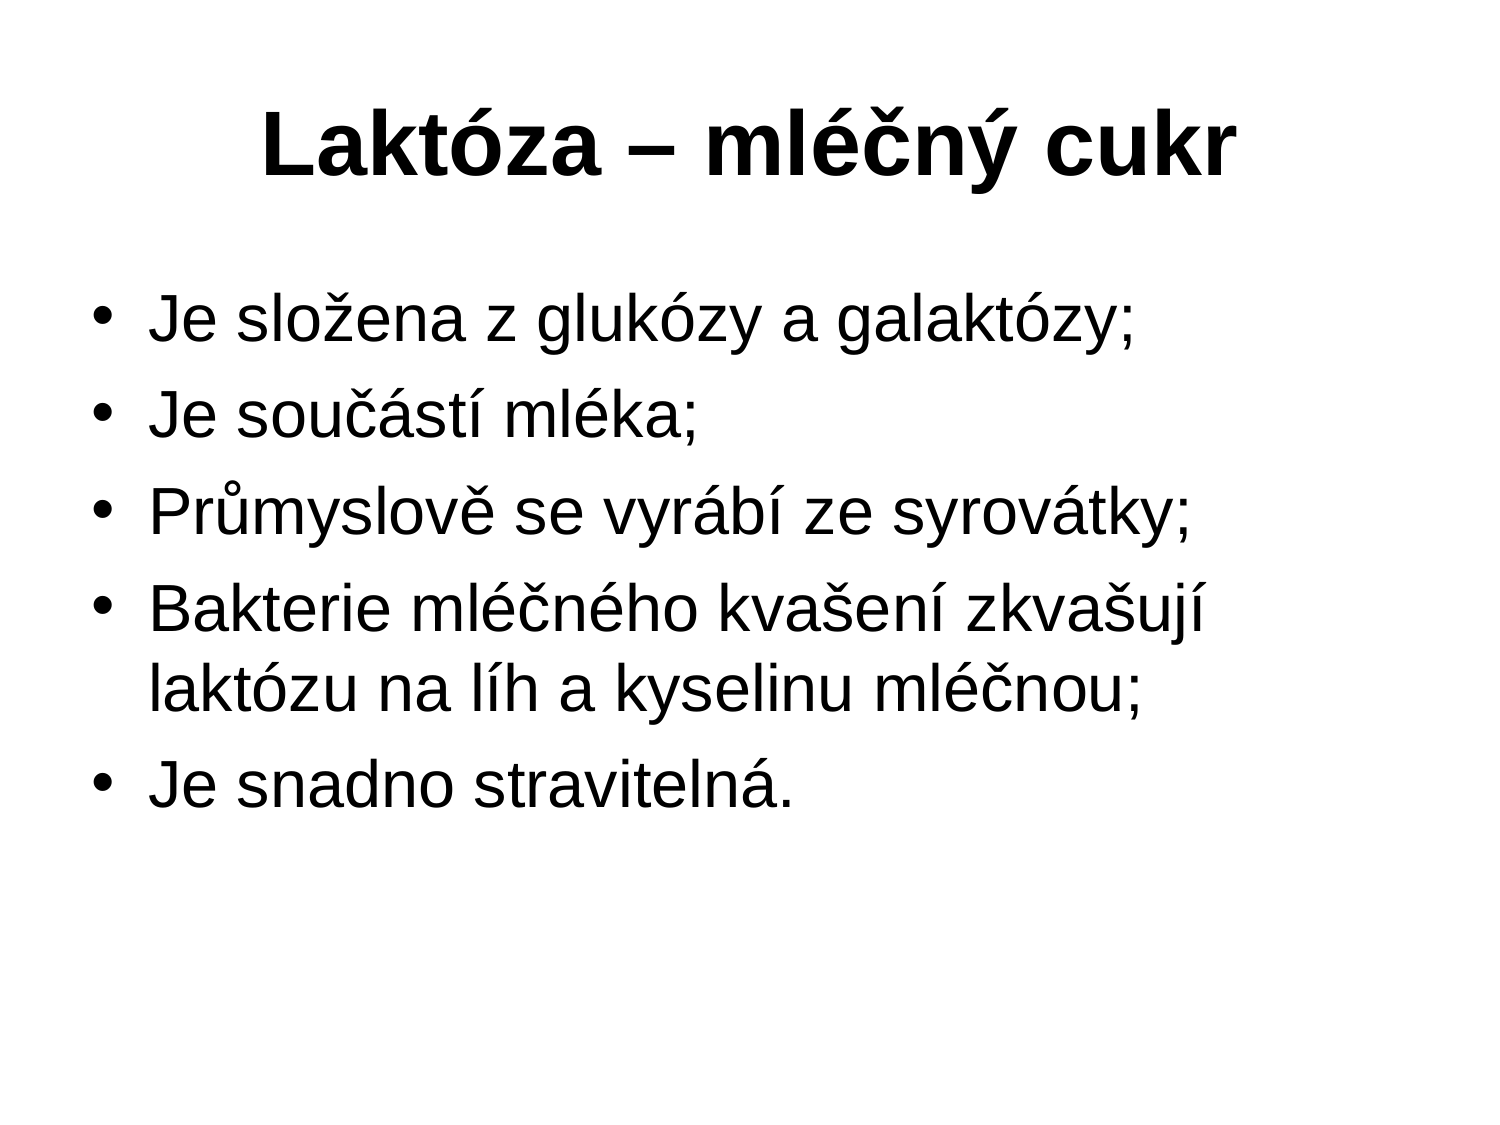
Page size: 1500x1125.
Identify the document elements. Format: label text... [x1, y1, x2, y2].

title Laktóza – mléčný cukr [75, 45, 1426, 233]
list Je složena z glukózy a galaktózy; Je součástí mléka; Průmyslově se vyrábí ze syrovátky; Bakterie mléčného kvašení zkvašují laktózu na líh a kyselinu mléčnou; Je snadno stravitelná. [76, 267, 1427, 1010]
